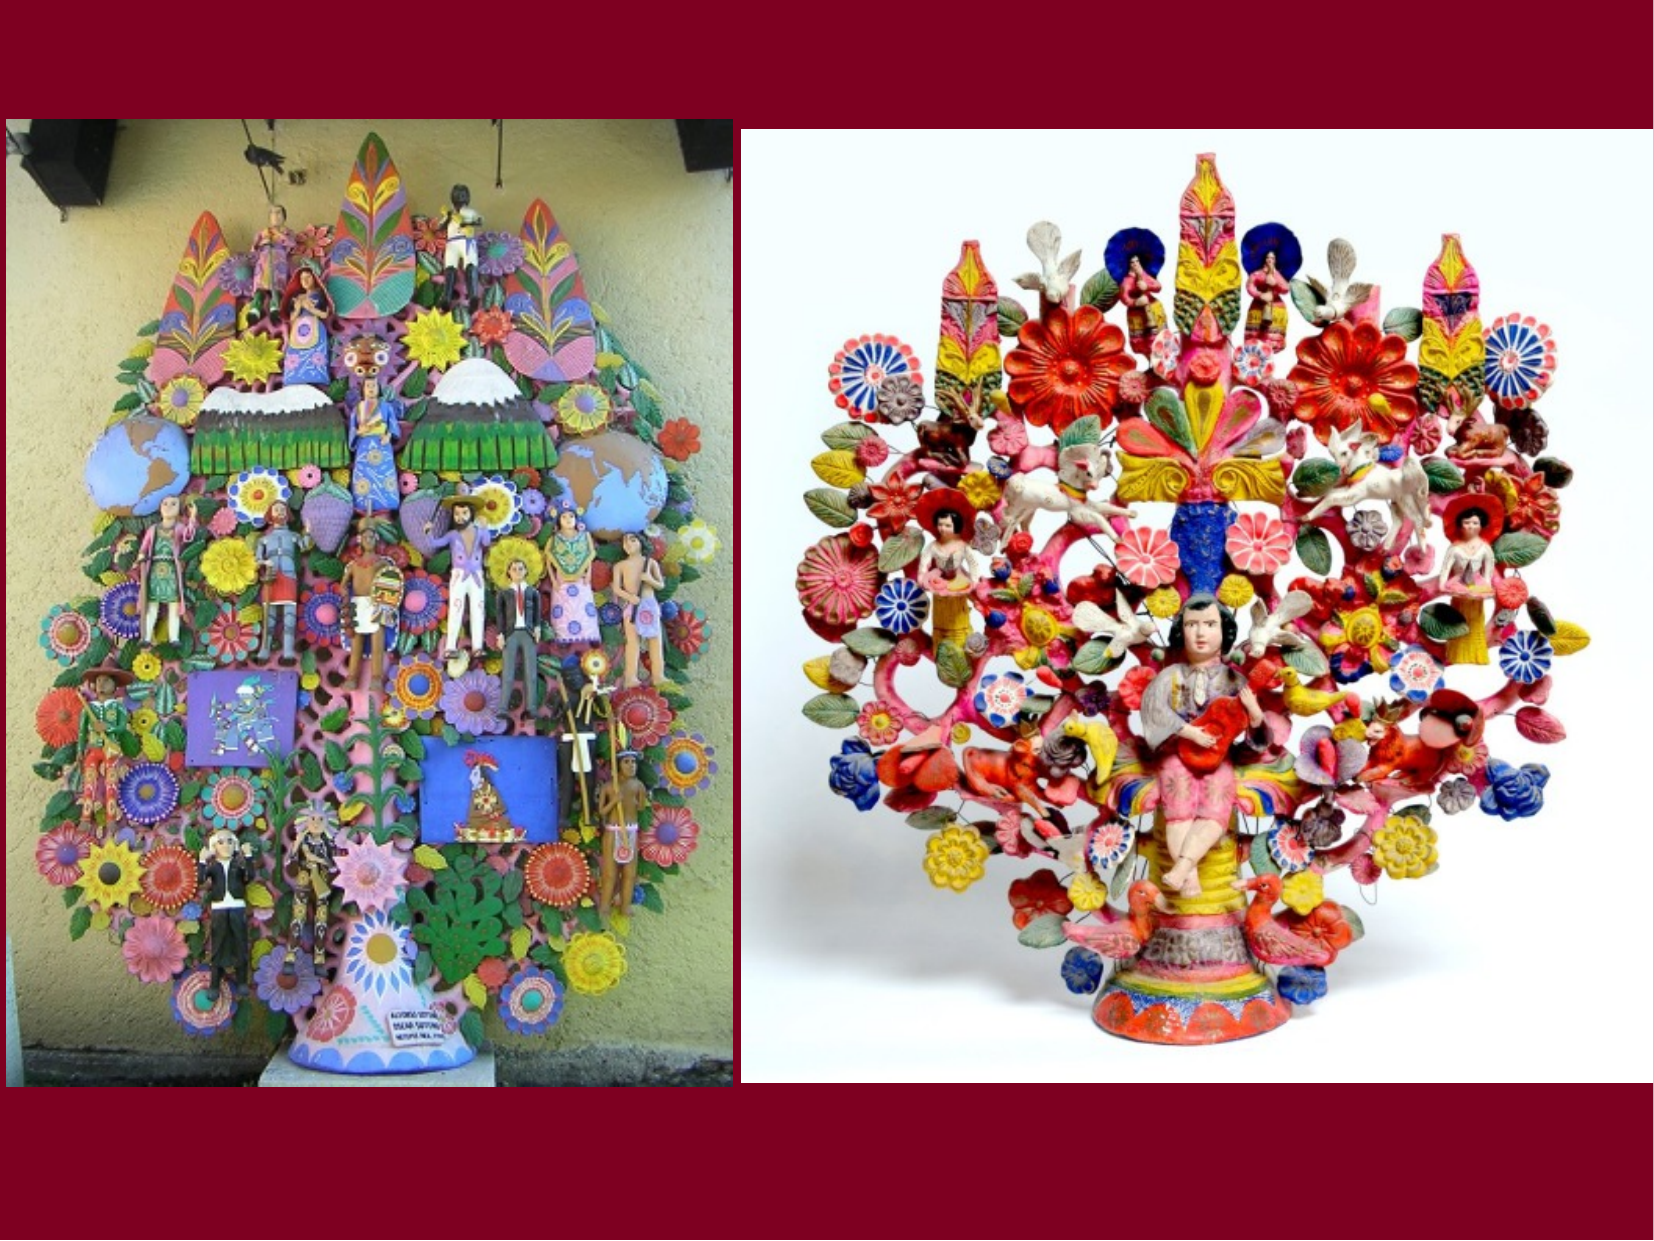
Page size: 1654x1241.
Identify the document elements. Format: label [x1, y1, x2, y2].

picture [741, 129, 1654, 1084]
picture [6, 119, 733, 1087]
